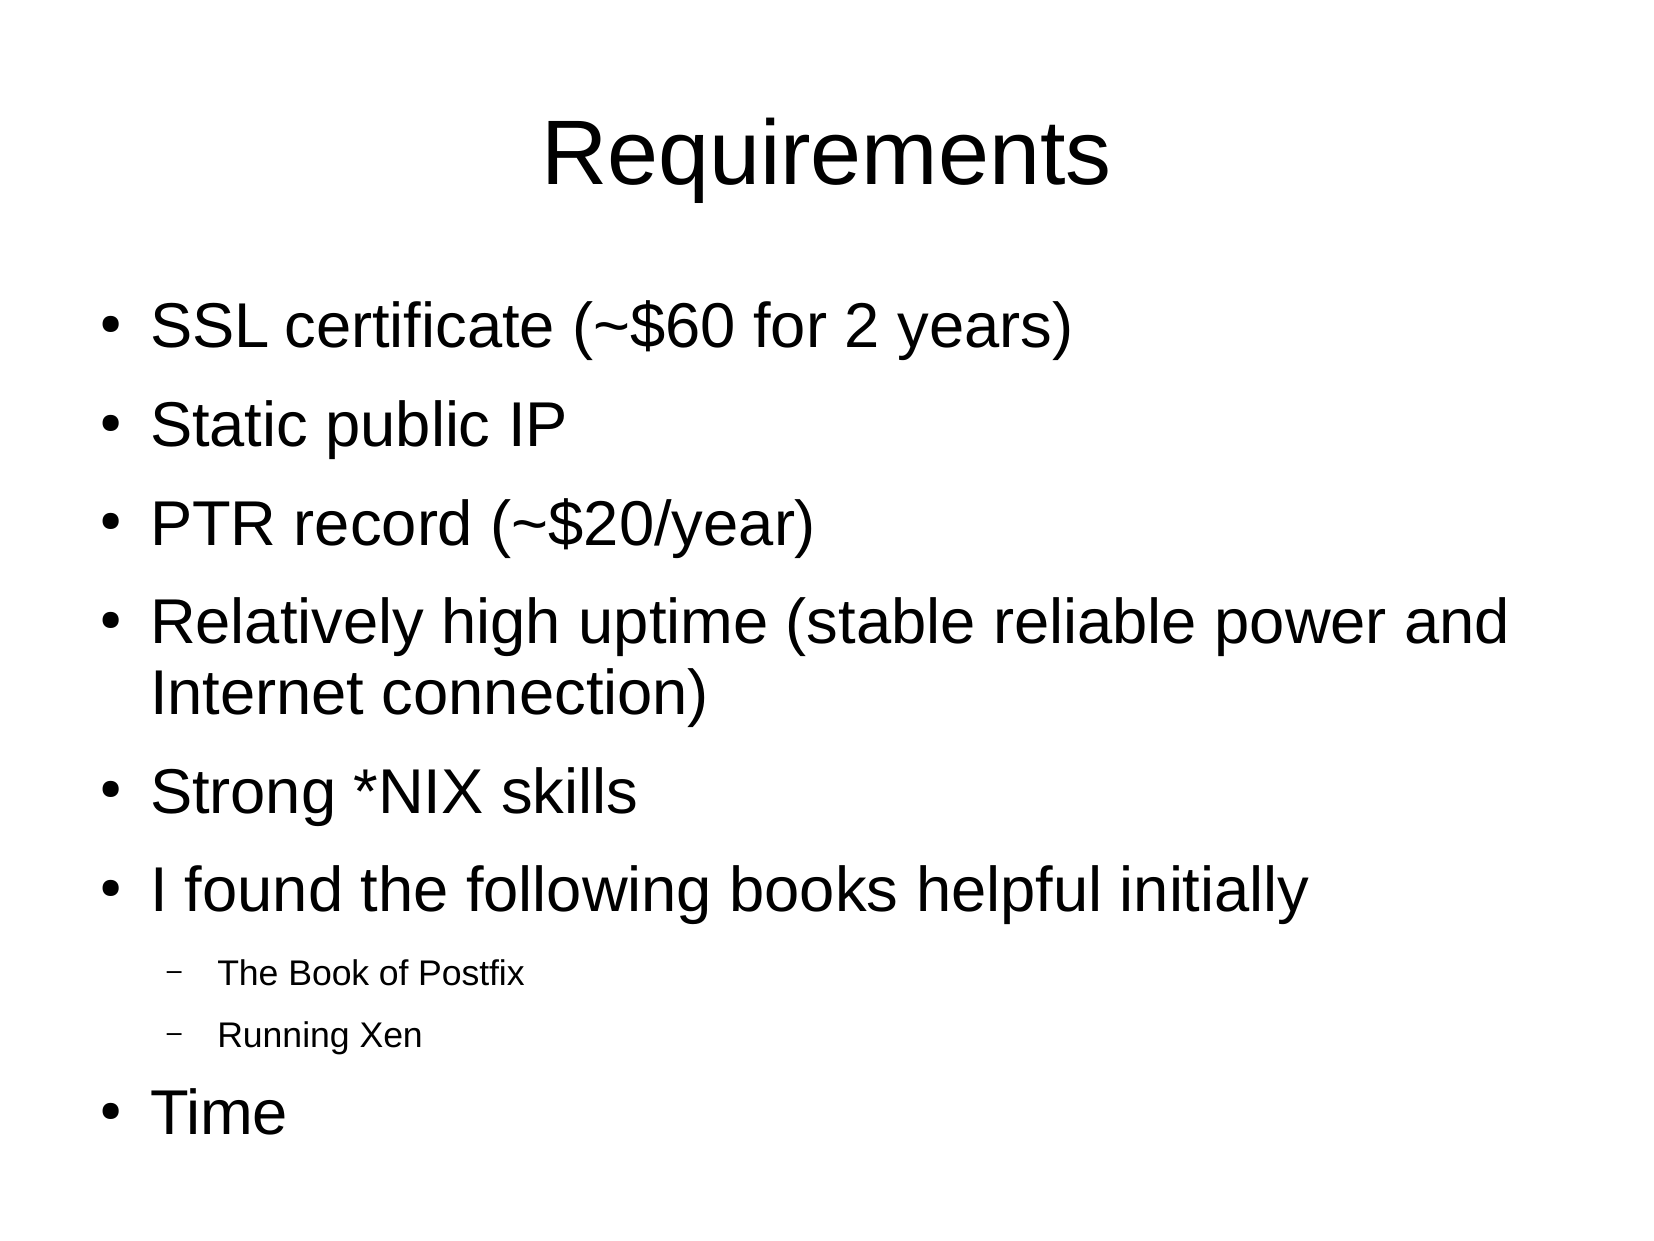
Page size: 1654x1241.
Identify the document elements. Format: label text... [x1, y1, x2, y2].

list SSL certificate (~$60 for 2 years) Static public IP PTR record (~$20/year) Relatively high uptime (stable reliable power and Internet connection) Strong *NIX skills I found the following books helpful initially The Book of Postfix Running Xen Time [82, 290, 1538, 1152]
title Requirements [82, 49, 1571, 257]
